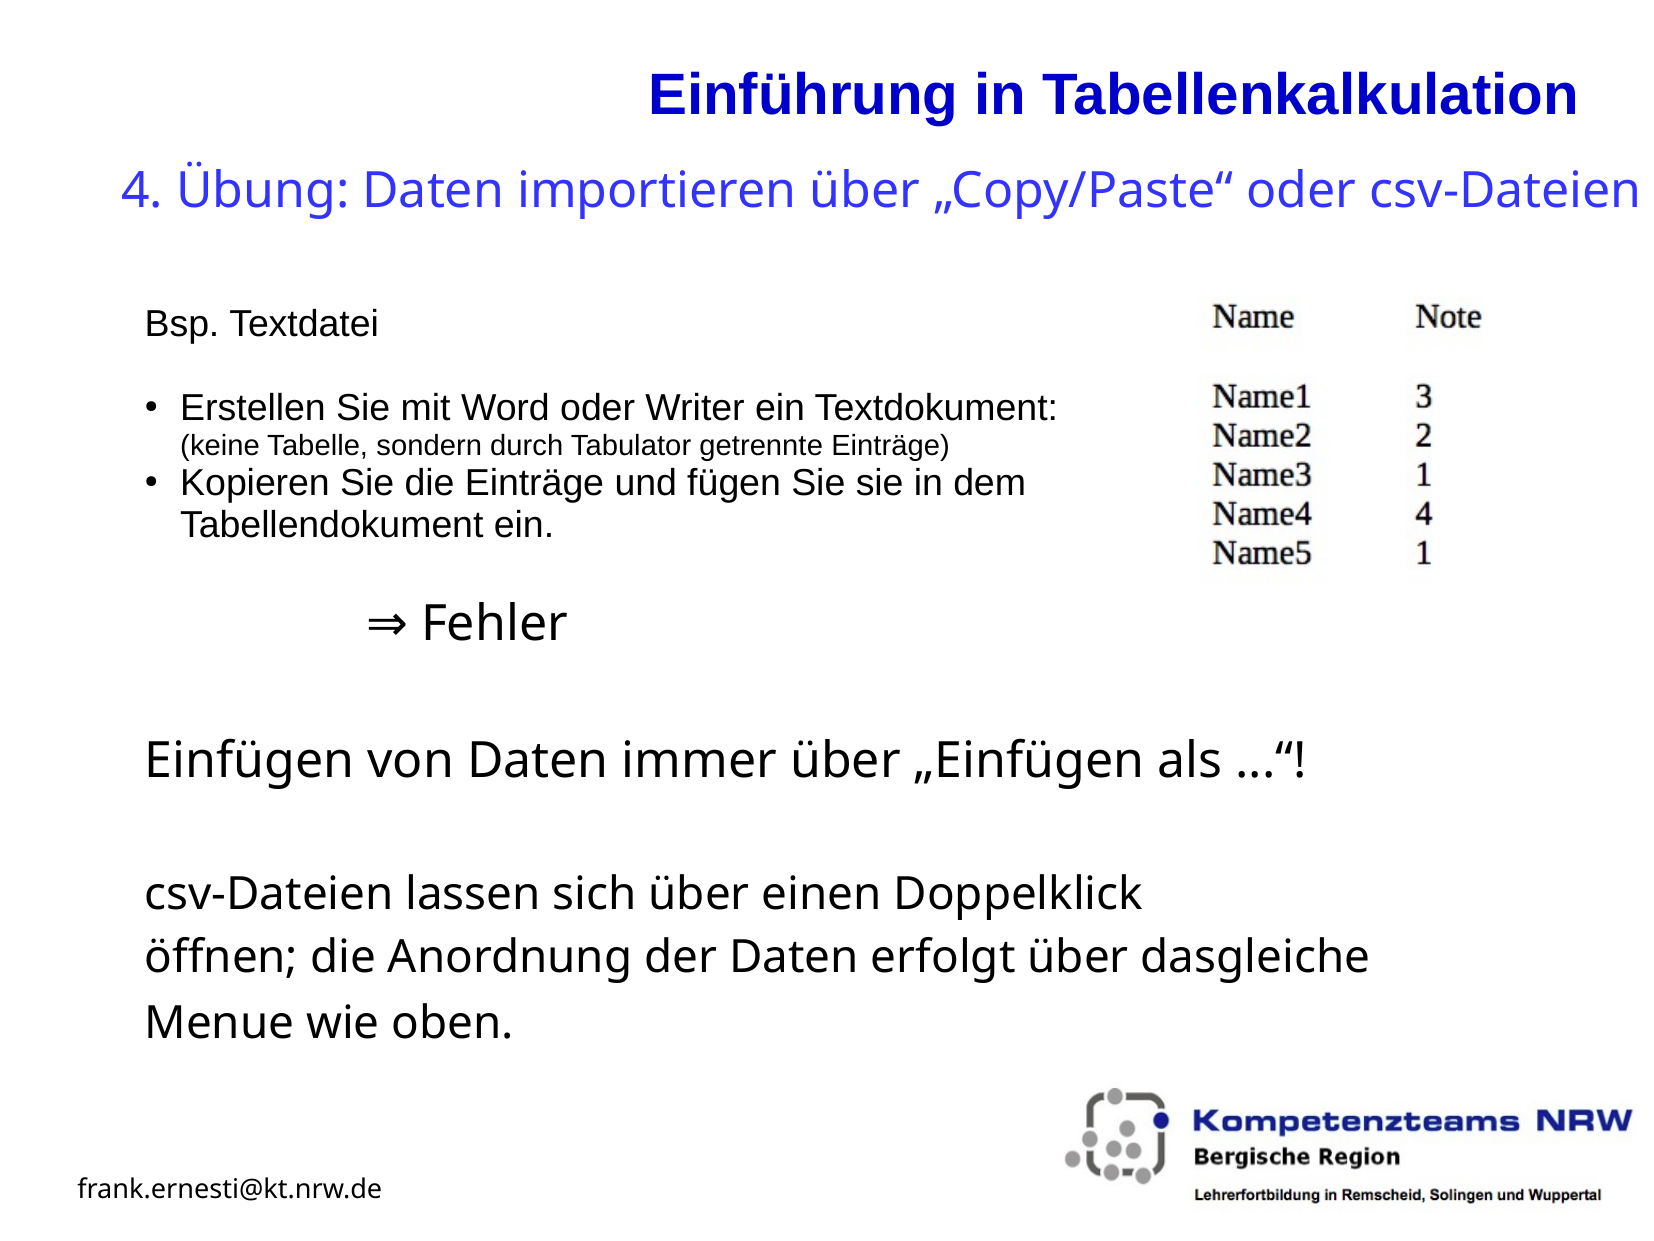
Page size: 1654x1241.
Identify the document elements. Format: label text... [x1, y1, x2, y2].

text_box 4. Übung: Daten importieren über „Copy/Paste“ oder csv-Dateien [106, 146, 1577, 218]
table_header [95, 55, 401, 135]
picture [1037, 1074, 1642, 1225]
text_box frank.ernesti@kt.nrw.de [62, 1162, 378, 1205]
picture [1172, 271, 1607, 610]
table_header Einführung in Tabellenkalkulation [402, 55, 1594, 135]
text_box Bsp. Textdatei Erstellen Sie mit Word oder Writer ein Textdokument: (keine Tabelle, sondern durch Tabulator getrennte Einträge) Kopieren Sie die Einträge und fügen Sie sie in dem Tabellendokument ein. ⇒ Fehler Einfügen von Daten immer über „Einfügen als ...“! csv-Dateien lassen sich über einen Doppelklick öffnen; die Anordnung der Daten erfolgt über dasgleiche Menue wie oben. [129, 295, 1301, 1054]
